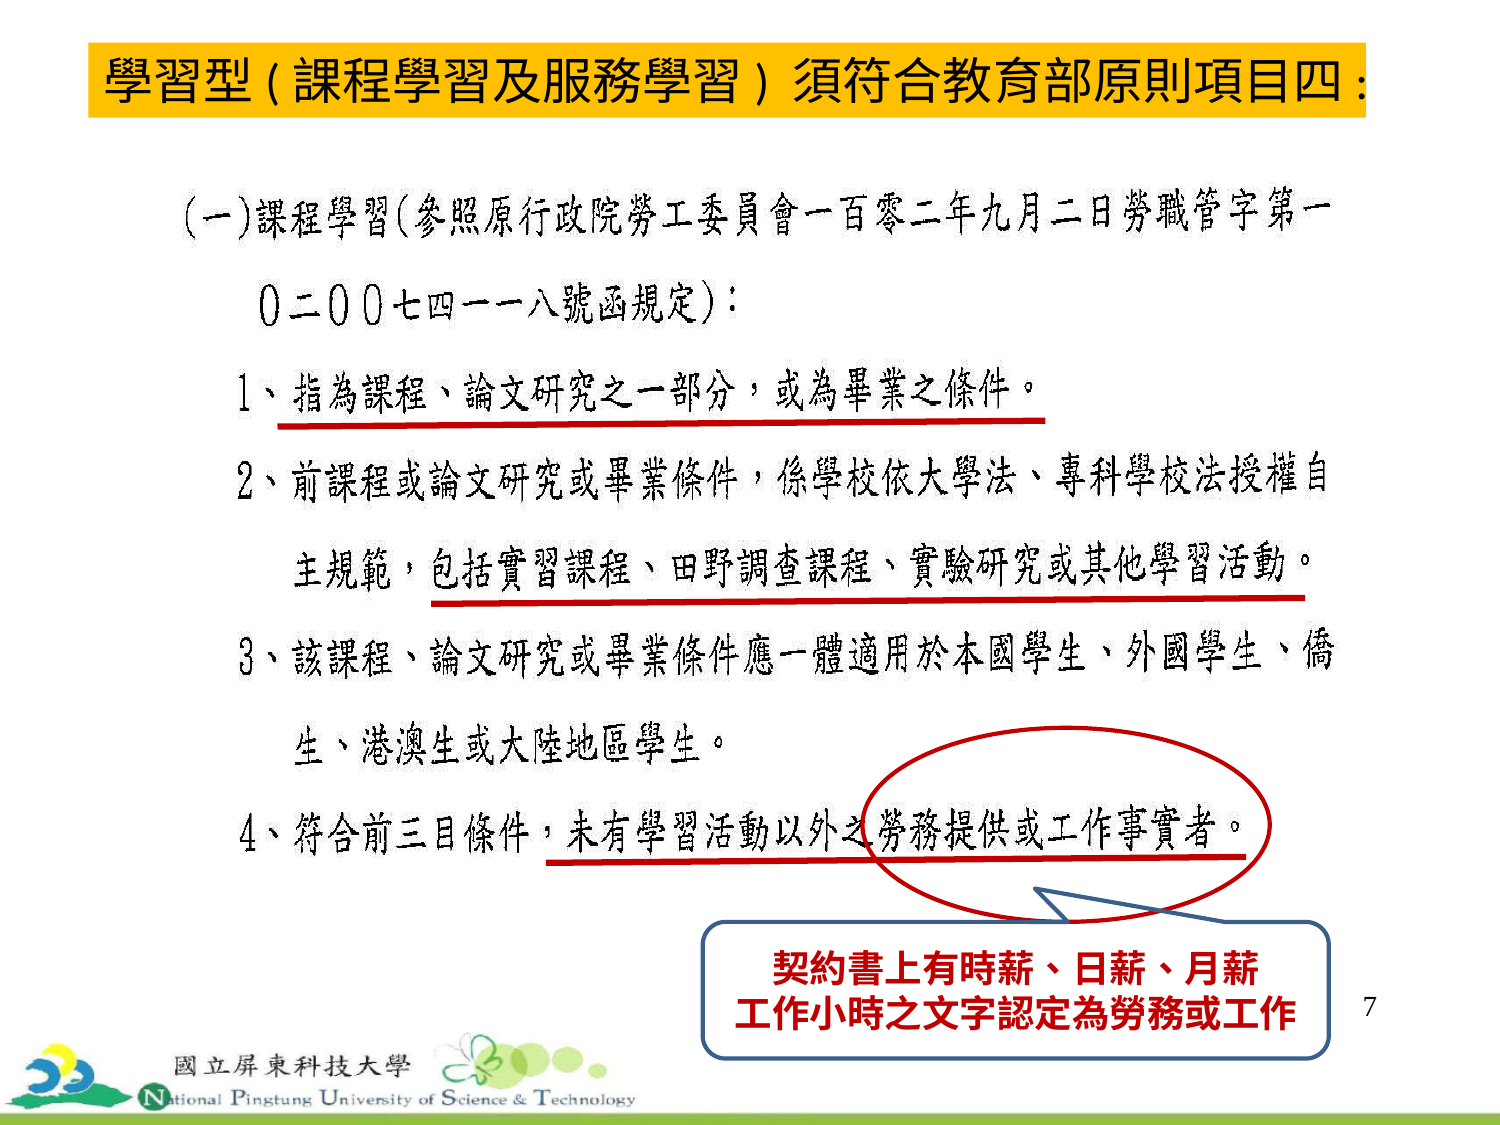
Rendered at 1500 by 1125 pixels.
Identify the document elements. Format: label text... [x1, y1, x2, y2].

picture [0, 1023, 1500, 1125]
text_box <編號> [1347, 979, 1500, 1023]
text_box 學習型(課程學習及服務學習) 須符合教育部原則項目四: [88, 42, 1367, 118]
picture [865, 730, 1267, 858]
picture [159, 181, 1402, 858]
text_box 契約書上有時薪、日薪、月薪 工作小時之文字認定為勞務或工作 [702, 888, 1329, 1059]
